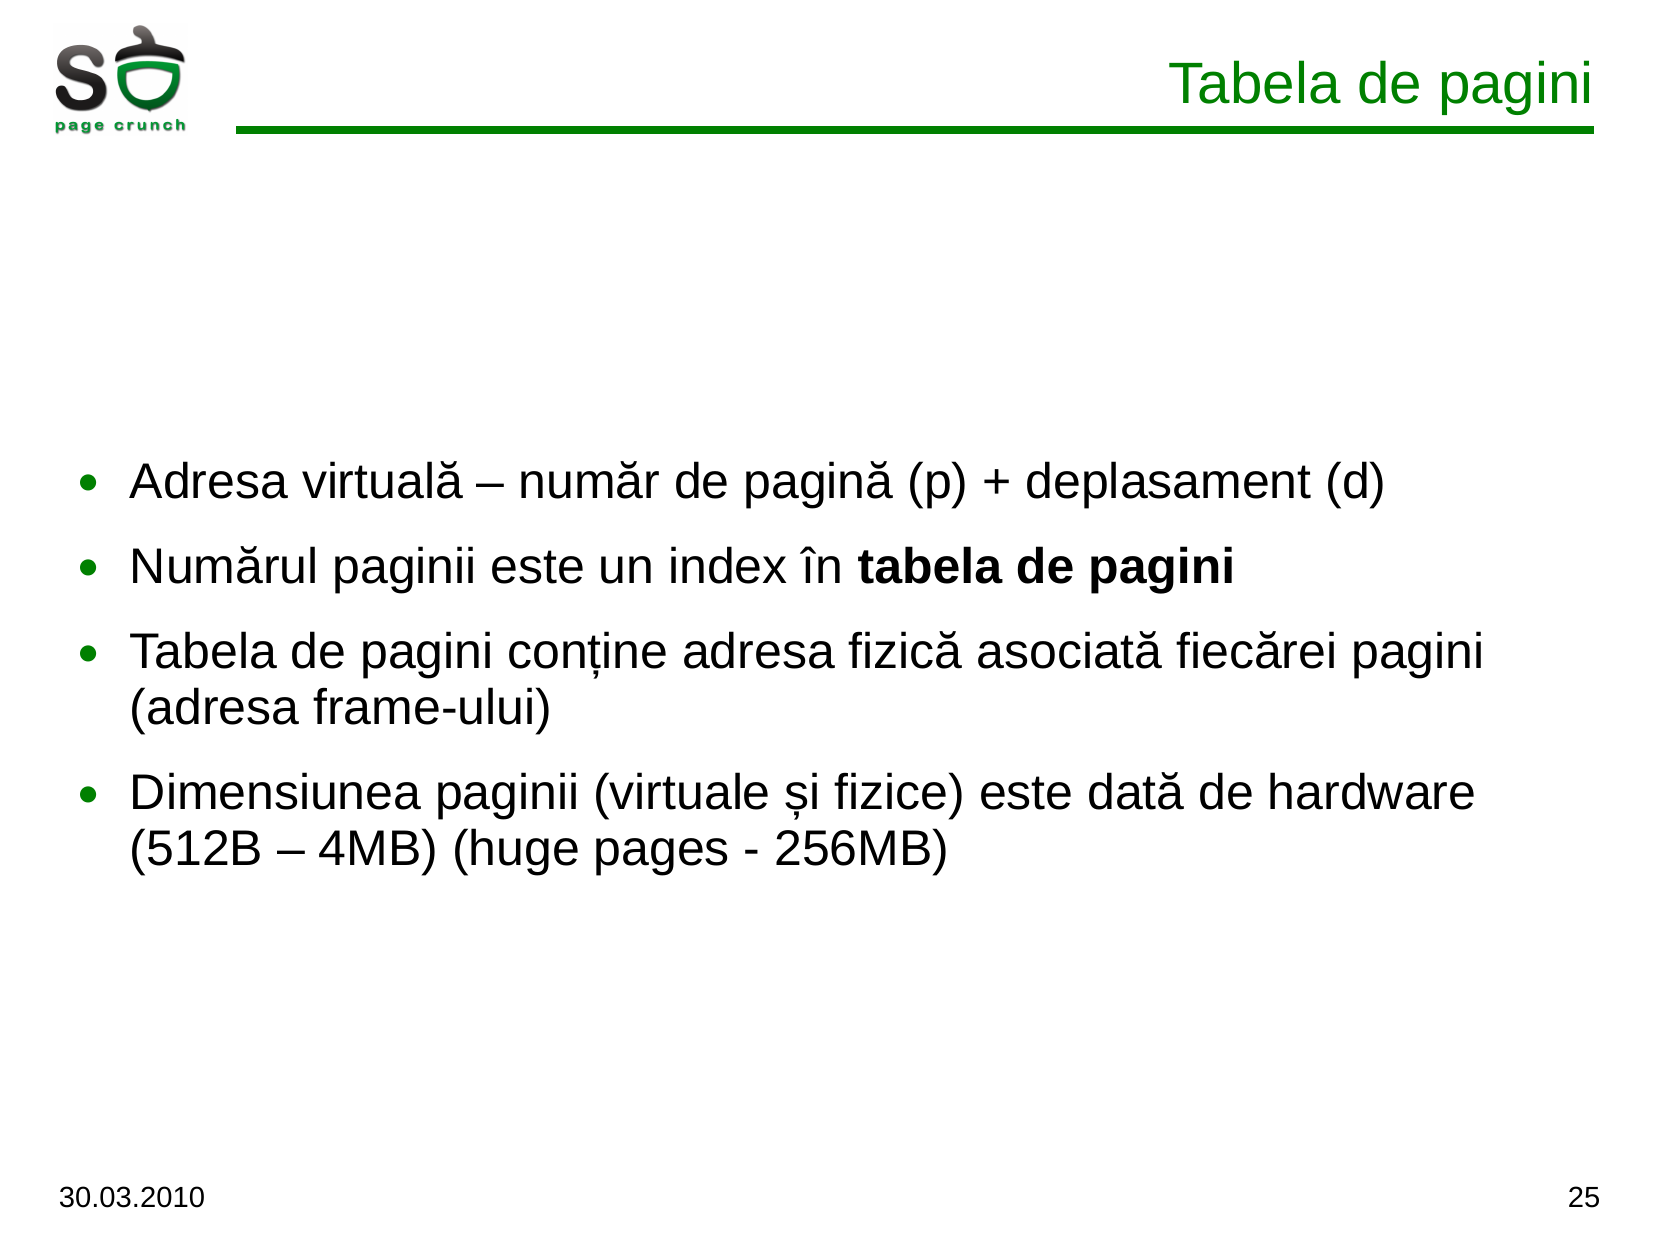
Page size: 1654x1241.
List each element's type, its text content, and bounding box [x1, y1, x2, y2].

picture [53, 23, 188, 136]
list Adresa virtuală – număr de pagină (p) + deplasament (d) Numărul paginii este un index în tabela de pagini Tabela de pagini conține adresa fizică asociată fiecărei pagini (adresa frame-ului) Dimensiunea paginii (virtuale și fizice) este dată de hardware (512B – 4MB) (huge pages - 256MB) [59, 177, 1595, 1152]
title Tabela de pagini [236, 49, 1595, 119]
